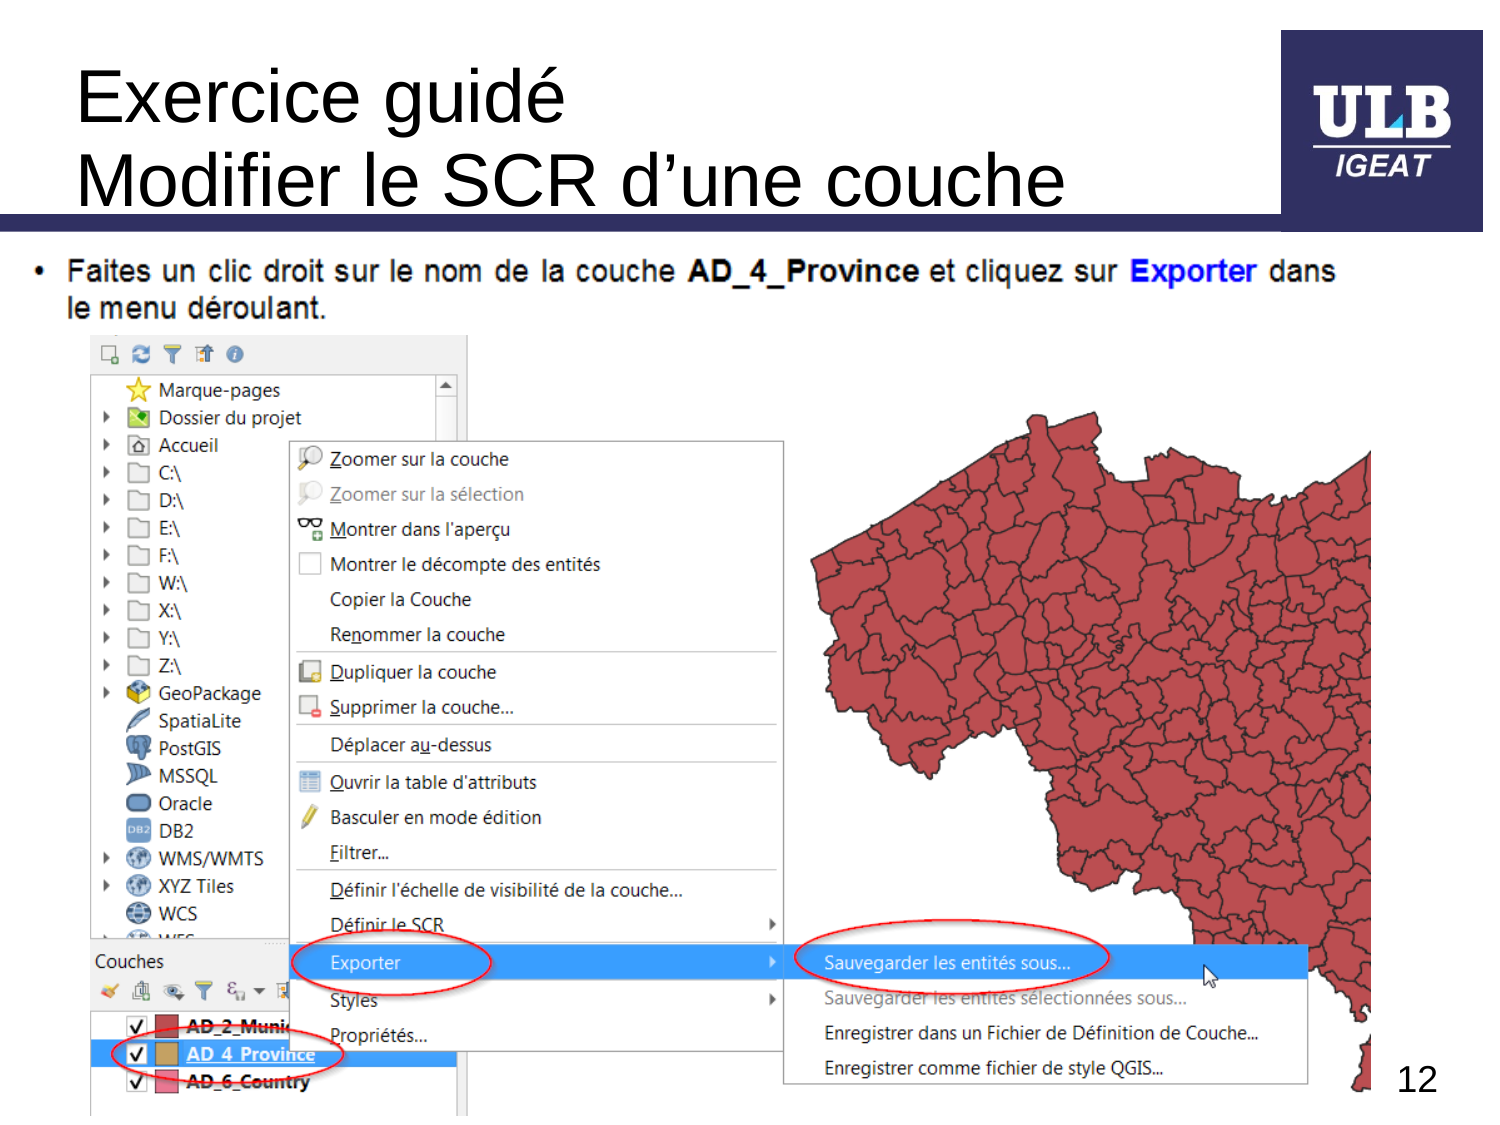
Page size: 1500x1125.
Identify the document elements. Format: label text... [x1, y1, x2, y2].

title Exercice guidé Modifier le SCR d’une couche [75, 44, 1425, 233]
picture [24, 247, 1371, 1116]
picture [1281, 30, 1483, 232]
